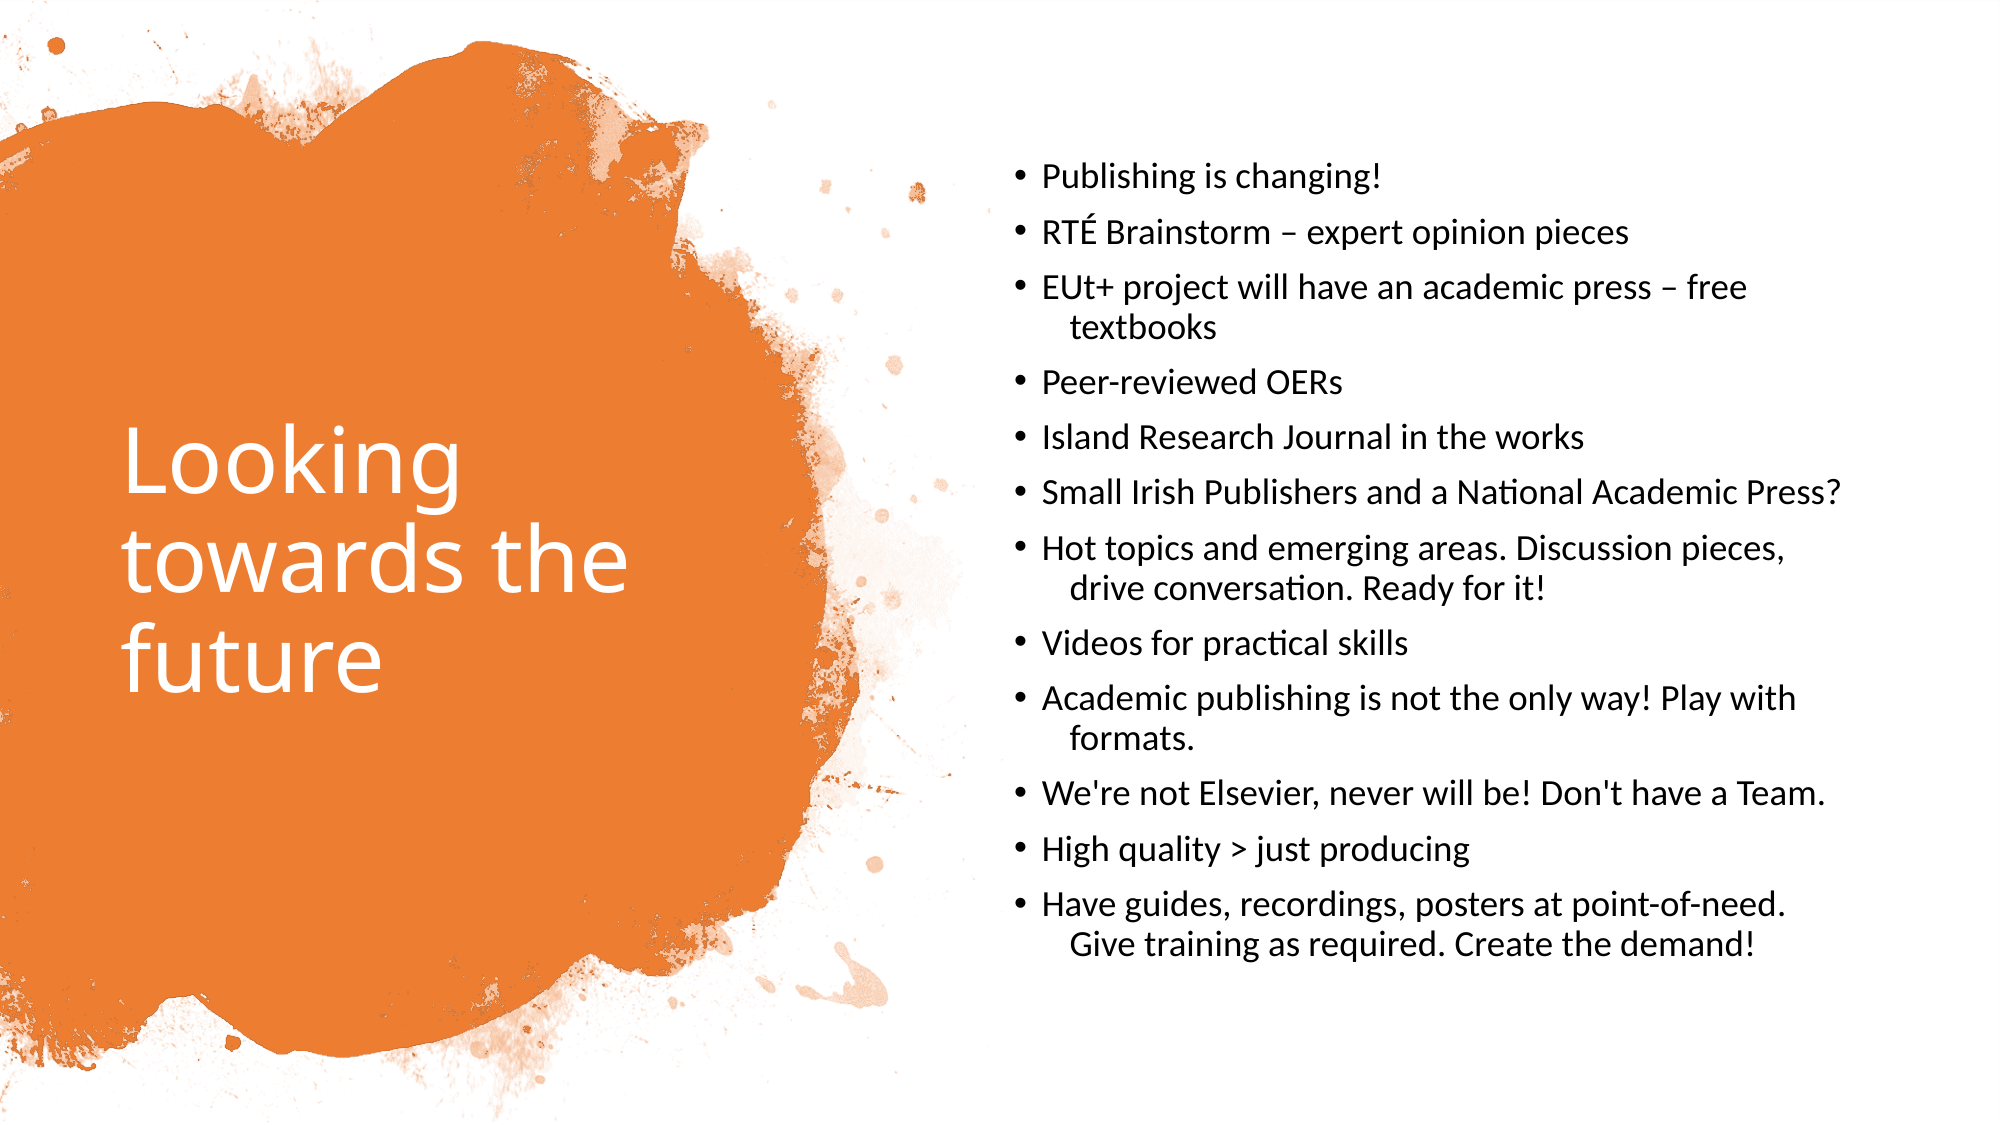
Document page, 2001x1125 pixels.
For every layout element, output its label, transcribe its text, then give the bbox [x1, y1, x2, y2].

picture [0, 0, 2000, 1125]
list Publishing is changing! RTÉ Brainstorm – expert opinion pieces EUt+ project will have an academic press – free textbooks Peer-reviewed OERs Island Research Journal in the works Small Irish Publishers and a National Academic Press? Hot topics and emerging areas. Discussion pieces, drive conversation. Ready for it! Videos for practical skills Academic publishing is not the only way! Play with formats. We're not Elsevier, never will be! Don't have a Team. High quality > just producing Have guides, recordings, posters at point-of-need. Give training as required. Create the demand! [999, 131, 1870, 990]
title Looking towards the future [105, 336, 707, 790]
